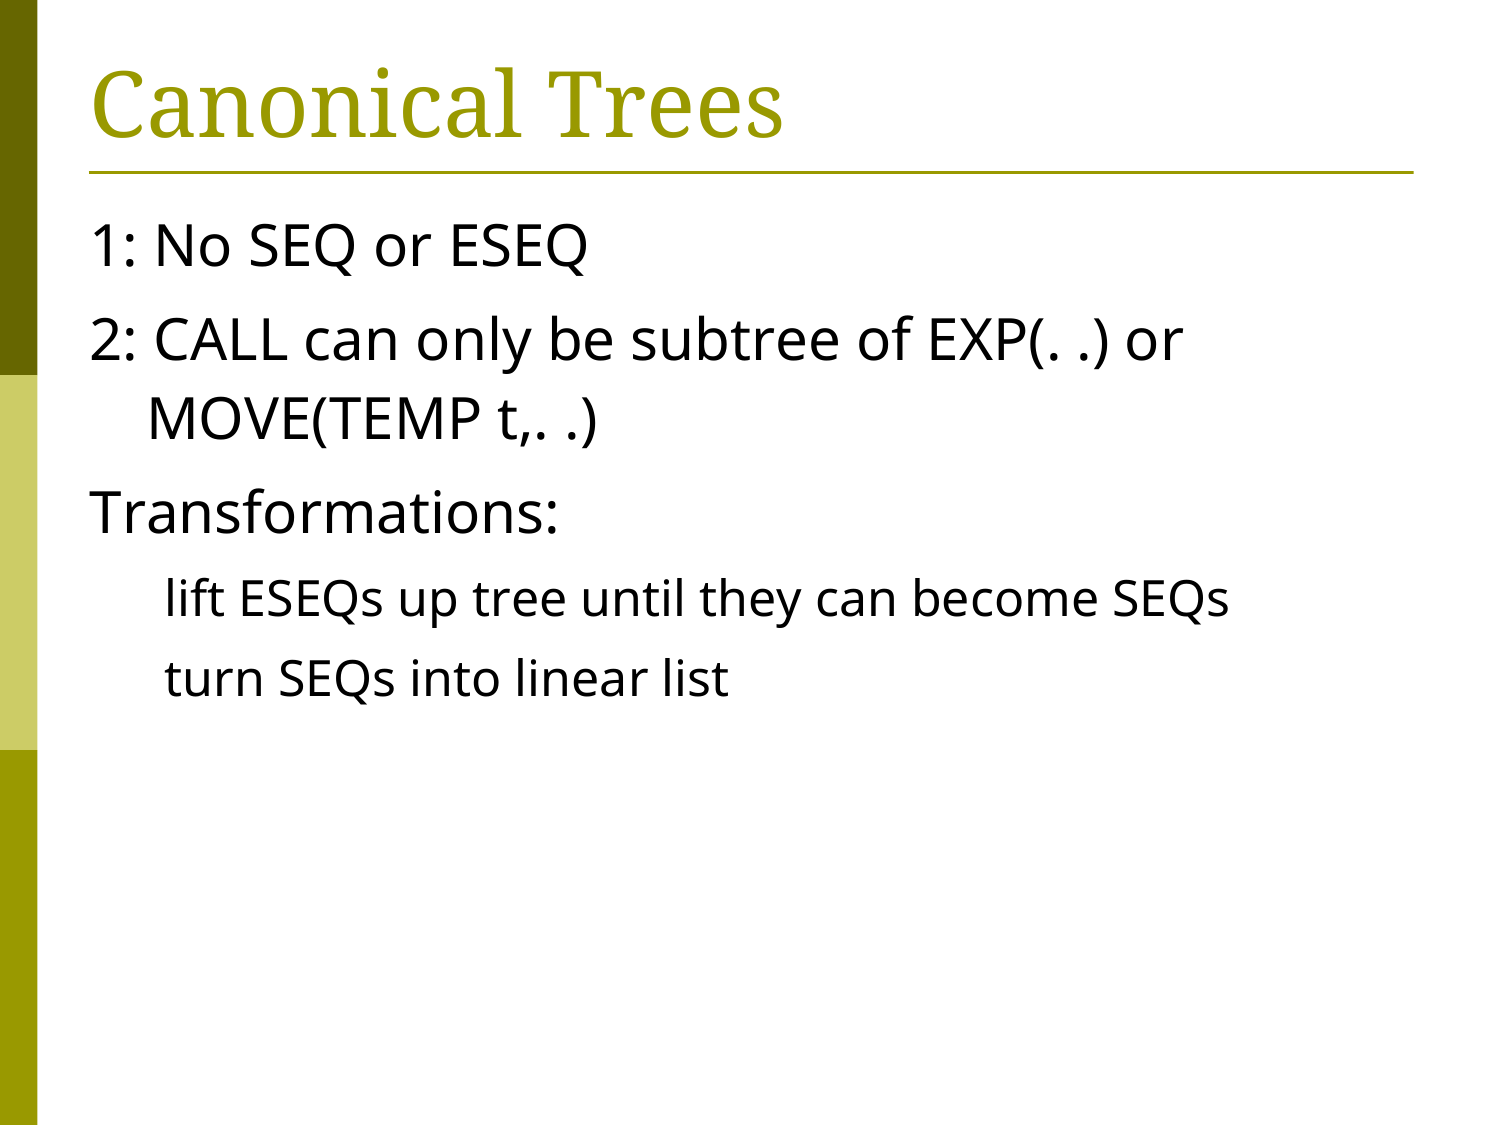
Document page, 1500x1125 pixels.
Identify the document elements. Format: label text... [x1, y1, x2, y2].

title Canonical Trees [75, 45, 1426, 173]
list 1: No SEQ or ESEQ 2: CALL can only be subtree of EXP(. .) or MOVE(TEMP t,. .) Transformations: lift ESEQs up tree until they can become SEQs turn SEQs into linear list [75, 196, 1426, 1006]
